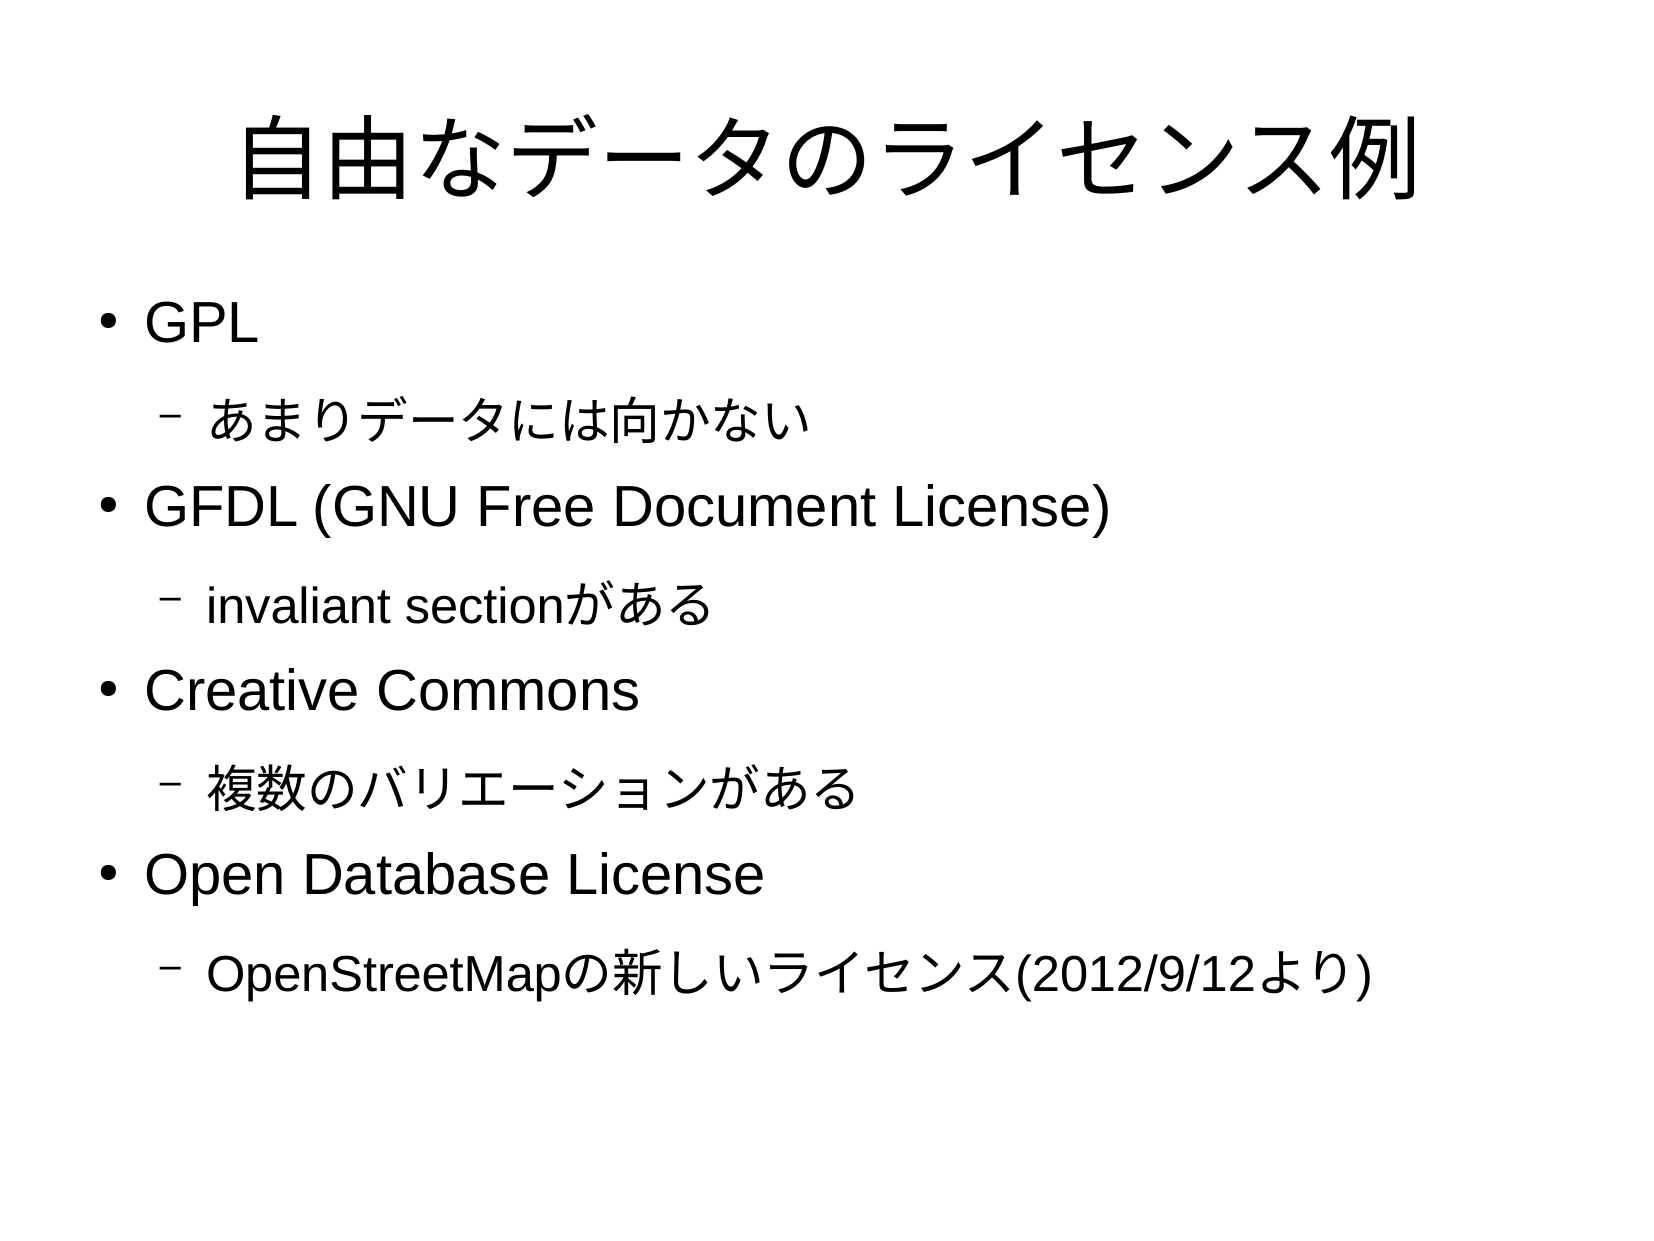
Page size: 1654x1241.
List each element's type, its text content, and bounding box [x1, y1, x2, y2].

list GPL あまりデータには向かない GFDL (GNU Free Document License) invaliant sectionがある Creative Commons 複数のバリエーションがある Open Database License OpenStreetMapの新しいライセンス(2012/9/12より) [82, 290, 1538, 1010]
title 自由なデータのライセンス例 [82, 49, 1571, 257]
